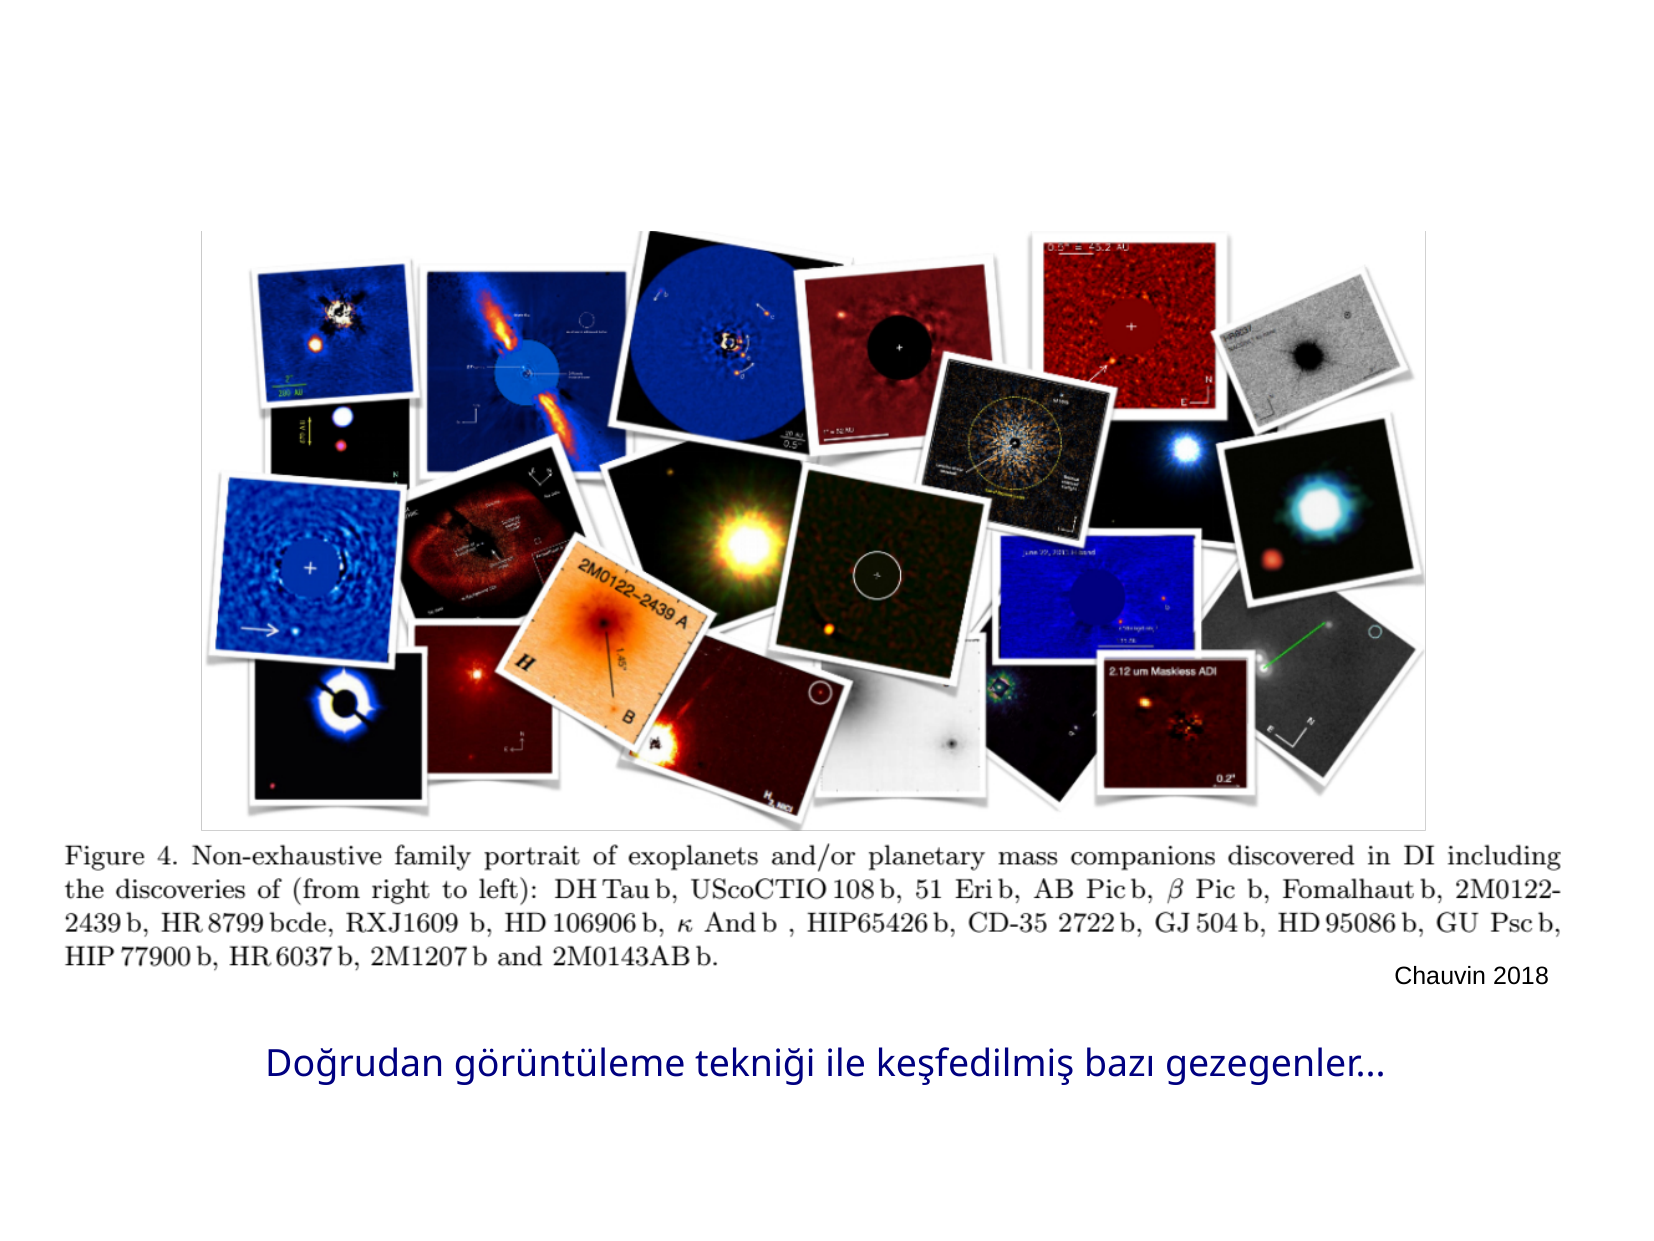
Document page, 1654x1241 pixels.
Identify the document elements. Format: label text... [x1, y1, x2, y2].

picture [4, 231, 1607, 995]
text_box Doğrudan görüntüleme tekniği ile keşfedilmiş bazı gezegenler... [96, 1028, 1556, 1090]
text_box Chauvin 2018 [1178, 954, 1565, 997]
